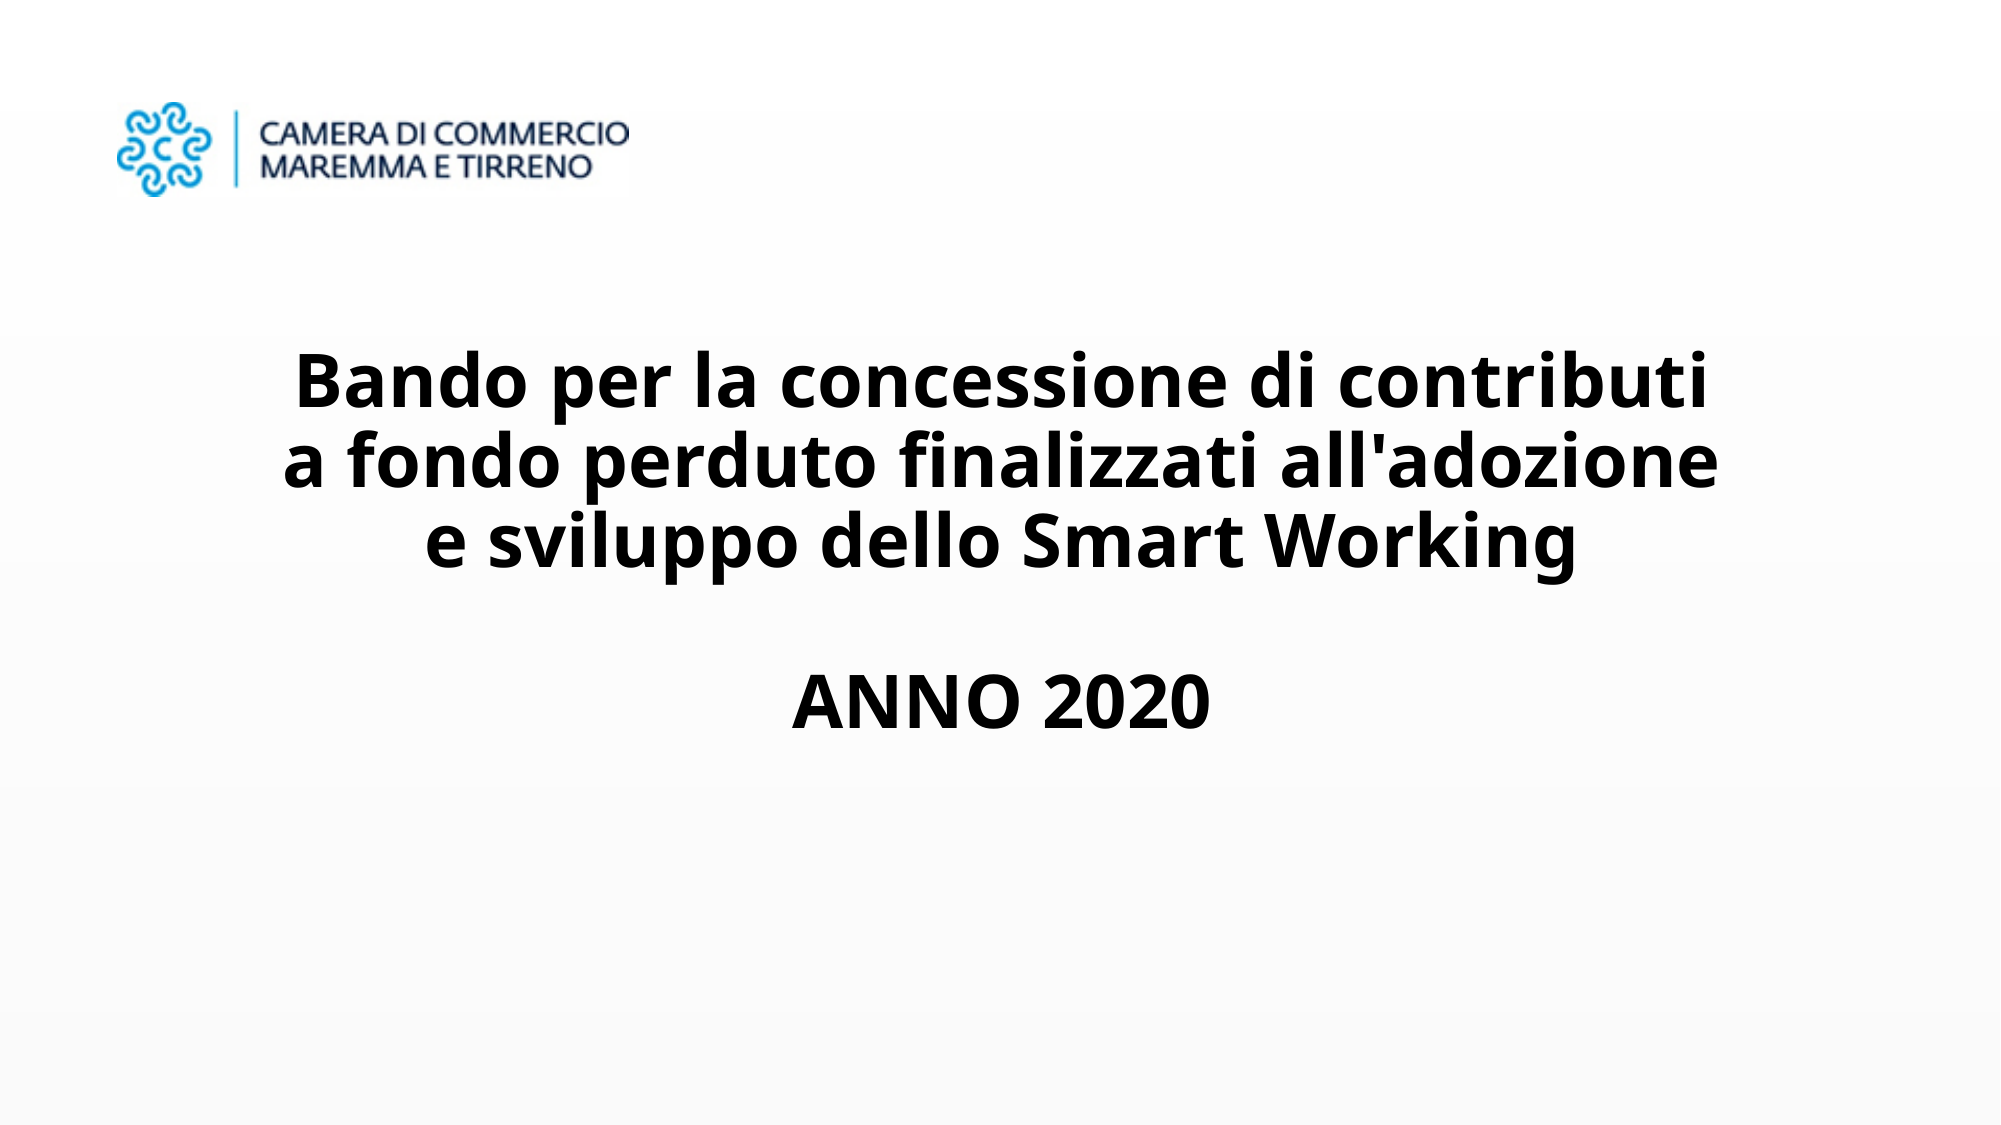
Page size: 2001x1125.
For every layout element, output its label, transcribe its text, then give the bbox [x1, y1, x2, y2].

picture [117, 102, 629, 197]
title Bando per la concessione di contributi a fondo perduto finalizzati all'adozione e sviluppo dello Smart Working ANNO 2020 [252, 261, 1753, 752]
